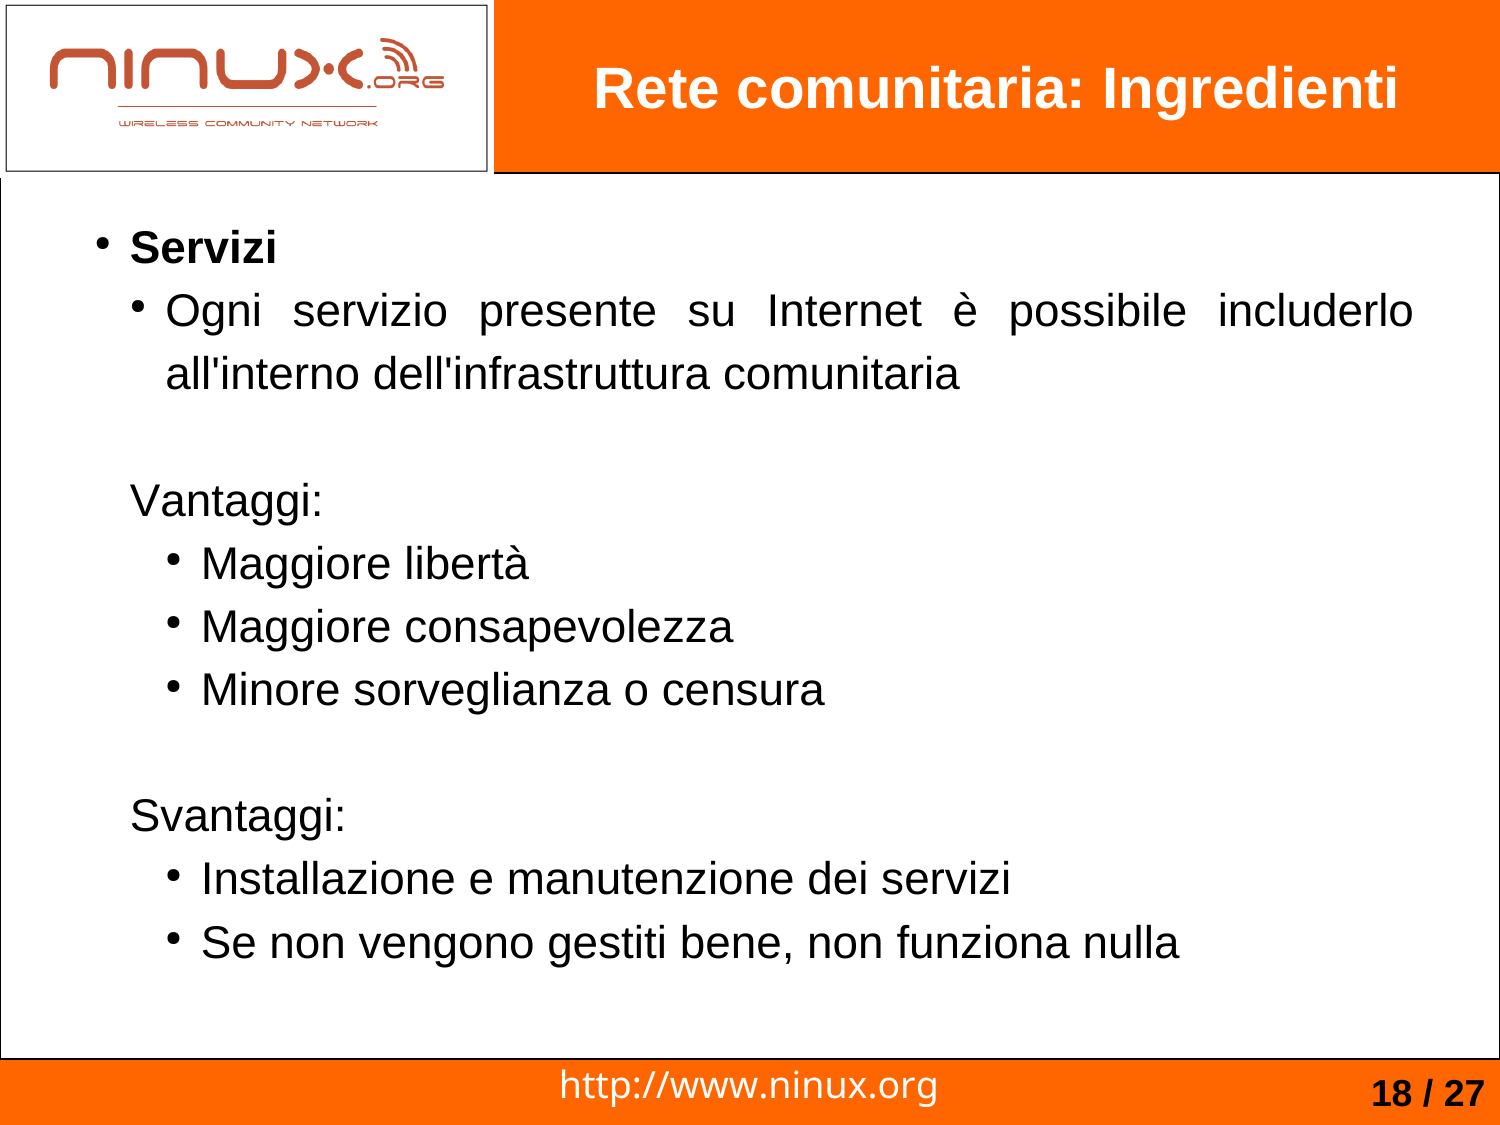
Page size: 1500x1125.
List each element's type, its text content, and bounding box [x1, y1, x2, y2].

title Rete comunitaria: Ingredienti [495, 17, 1500, 160]
picture [0, 0, 494, 178]
text_box <numero> / 27 [1257, 1061, 1500, 1125]
text_box Servizi Ogni servizio presente su Internet è possibile includerlo all'interno dell'infrastruttura comunitaria Vantaggi: Maggiore libertà Maggiore consapevolezza Minore sorveglianza o censura Svantaggi: Installazione e manutenzione dei servizi Se non vengono gestiti bene, non funziona nulla [59, 154, 1416, 982]
text_box http://www.ninux.org [0, 1053, 1500, 1125]
